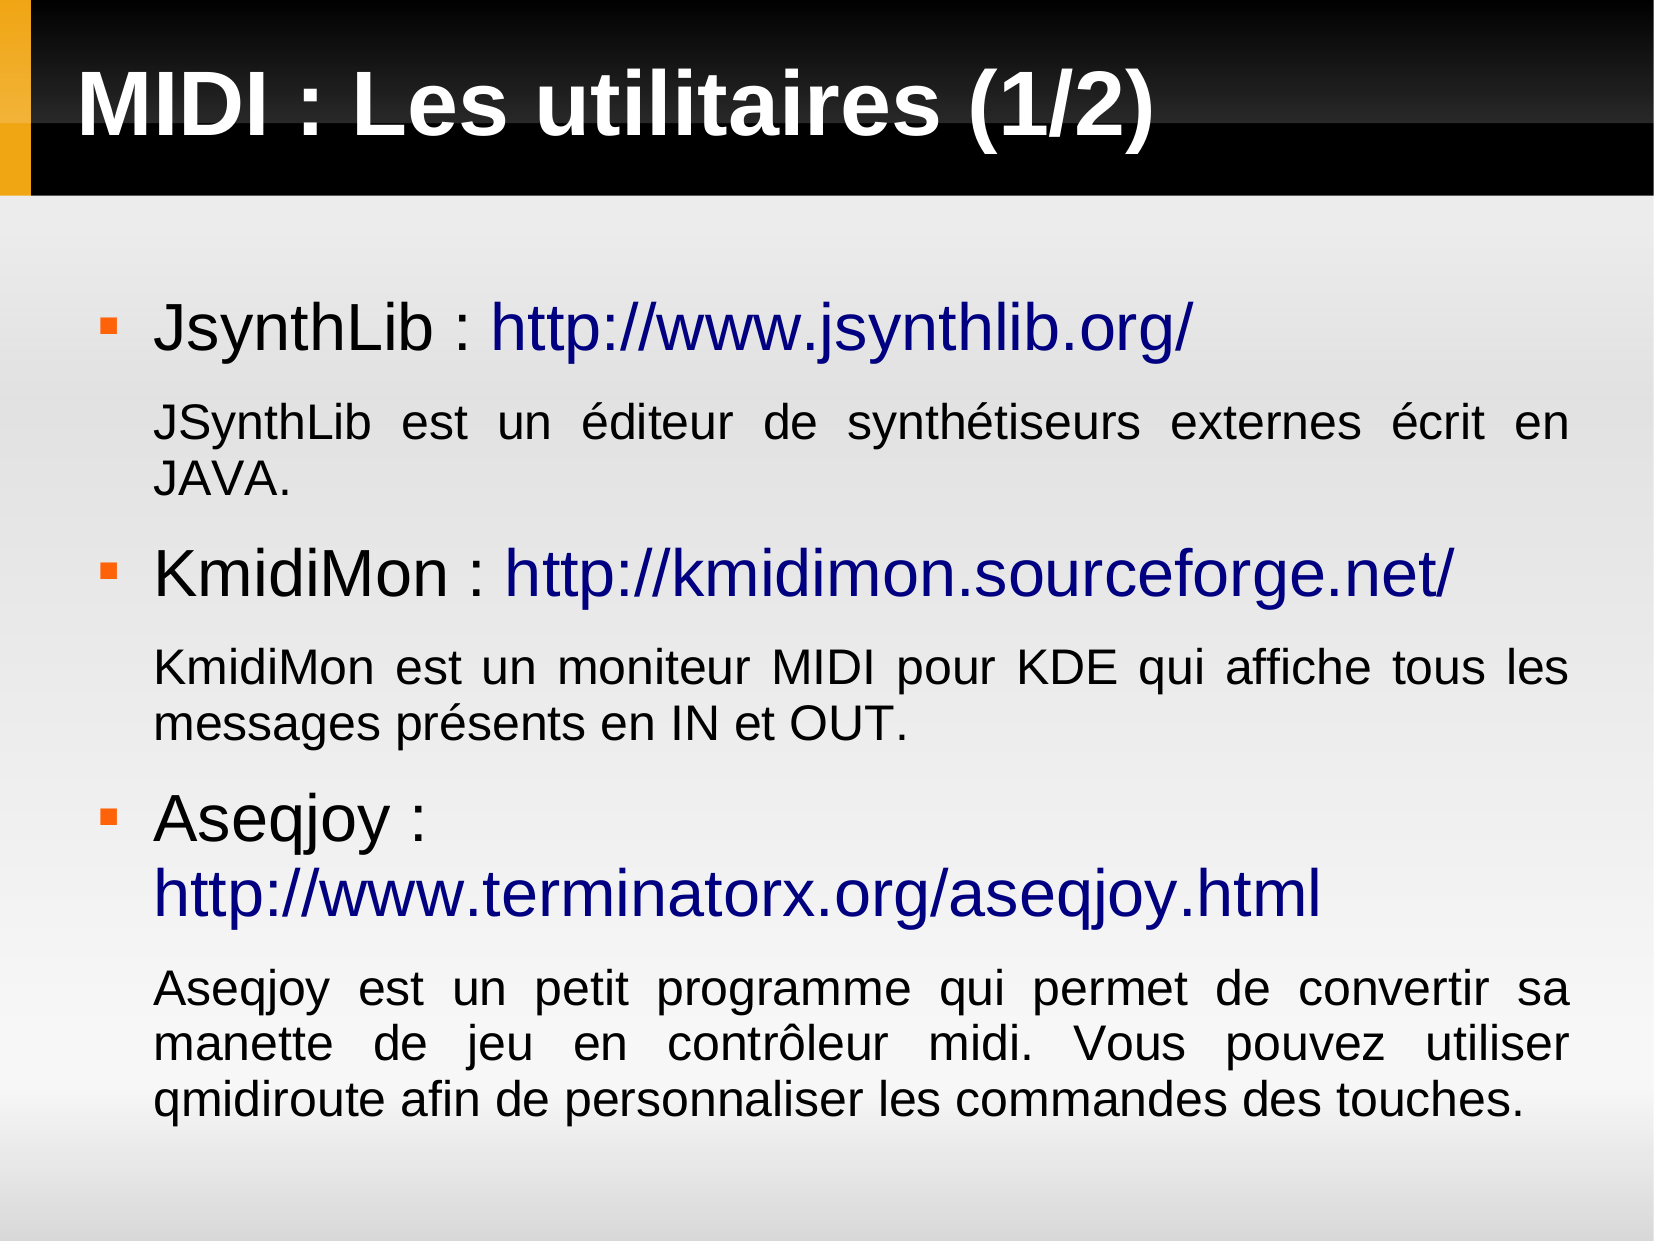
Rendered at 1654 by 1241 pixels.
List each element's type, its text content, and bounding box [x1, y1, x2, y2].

title MIDI : Les utilitaires (1/2) [76, 0, 1565, 208]
picture [0, 0, 1654, 1241]
list JsynthLib : http://www.jsynthlib.org/ JSynthLib est un éditeur de synthétiseurs externes écrit en JAVA. KmidiMon : http://kmidimon.sourceforge.net/ KmidiMon est un moniteur MIDI pour KDE qui affiche tous les messages présents en IN et OUT. Aseqjoy : http://www.terminatorx.org/aseqjoy.html Aseqjoy est un petit programme qui permet de convertir sa manette de jeu en contrôleur midi. Vous pouvez utiliser qmidiroute afin de personnaliser les commandes des touches. [82, 290, 1571, 1128]
